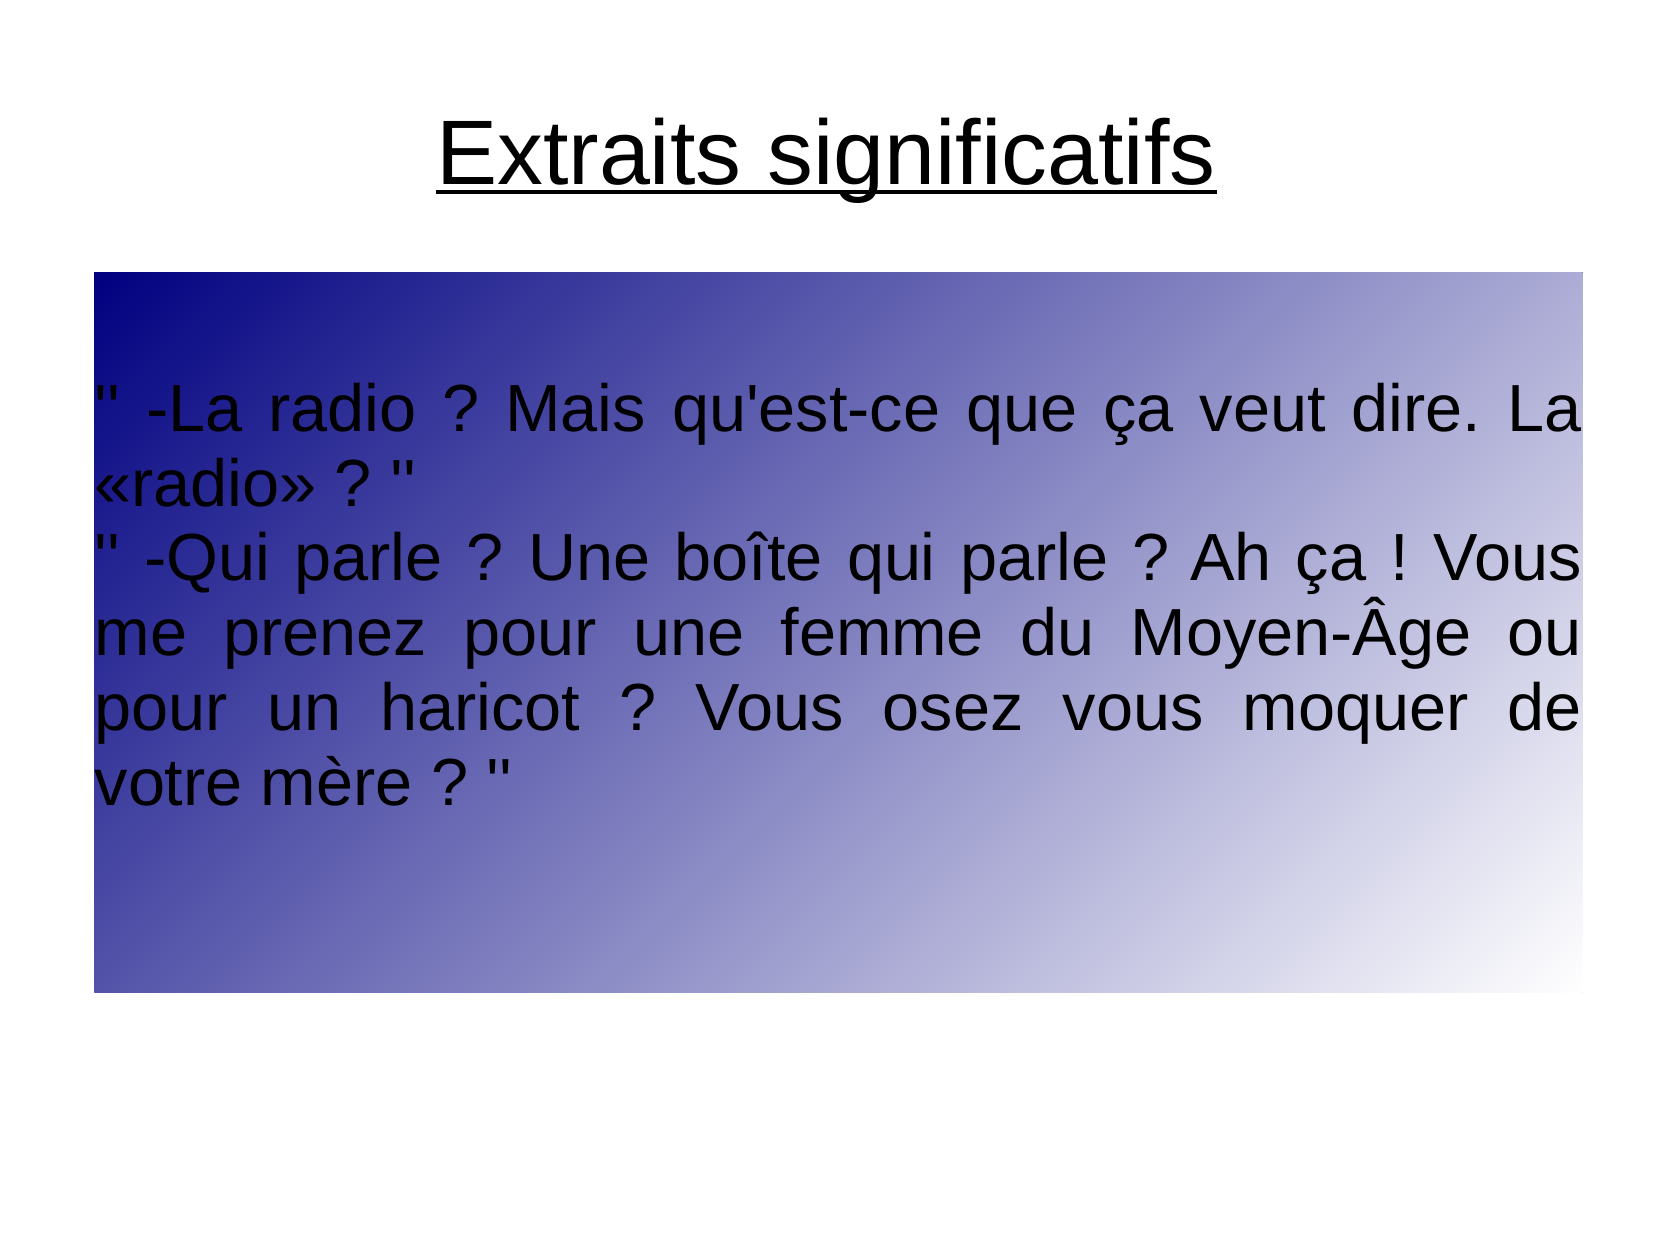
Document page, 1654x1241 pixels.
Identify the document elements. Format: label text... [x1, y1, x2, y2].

title Extraits significatifs [82, 49, 1571, 257]
subtitle '' -La radio ? Mais qu'est-ce que ça veut dire. La «radio» ? '' '' -Qui parle ? Une boîte qui parle ? Ah ça ! Vous me prenez pour une femme du Moyen-Âge ou pour un haricot ? Vous osez vous moquer de votre mère ? '' [94, 272, 1583, 993]
